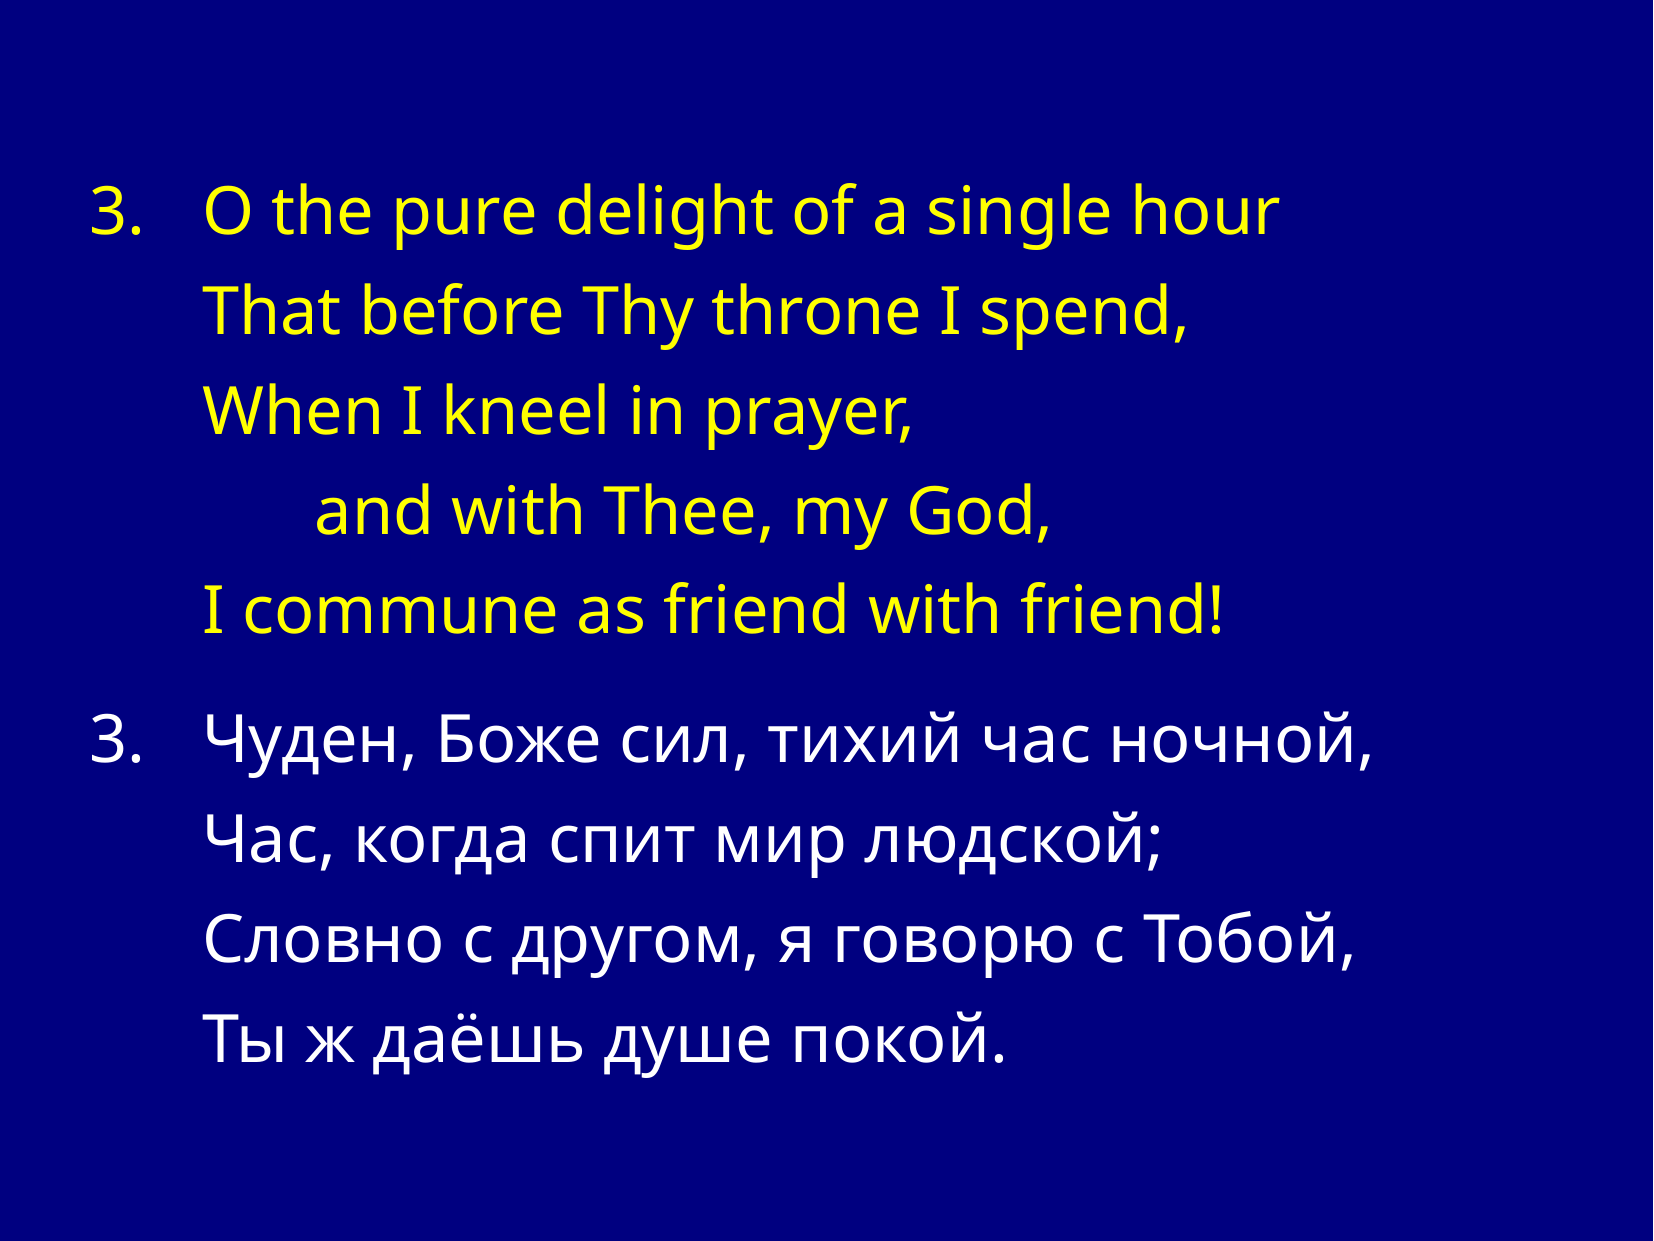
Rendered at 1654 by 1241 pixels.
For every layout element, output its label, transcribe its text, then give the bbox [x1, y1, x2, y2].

text_box 3. Чуден, Боже сил, тихий час ночной, Час, когда спит мир людской; Словно с другом, я говорю с Тобой, Ты ж даёшь душе покой. [75, 675, 1653, 1163]
text_box 3. O the pure delight of a single hour That before Thy throne I spend, When I kneel in prayer, and with Thee, my God, I commune as friend with friend! [75, 56, 1653, 638]
